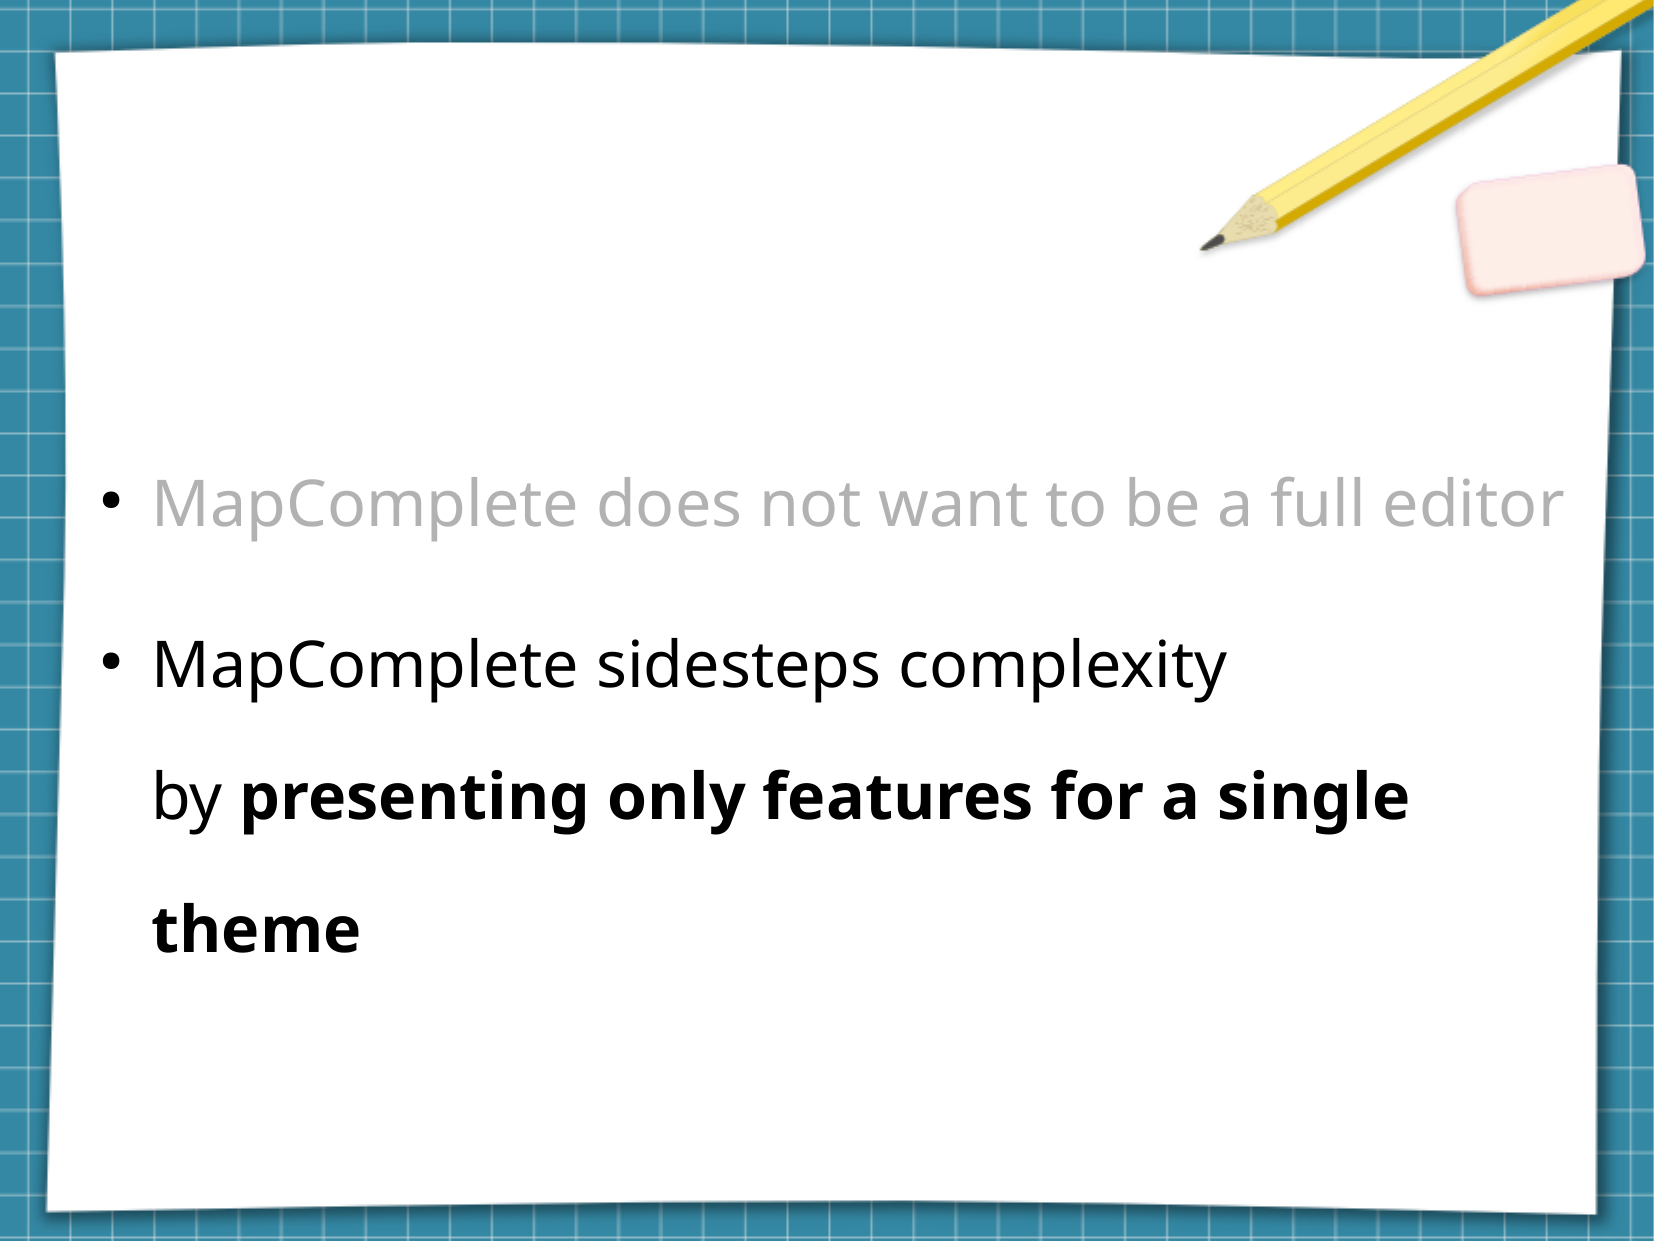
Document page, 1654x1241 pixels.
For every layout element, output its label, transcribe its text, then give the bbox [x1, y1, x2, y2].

list MapComplete does not want to be a full editor MapComplete sidesteps complexity by presenting only features for a single theme [82, 135, 1571, 1010]
picture [0, 0, 1654, 1241]
